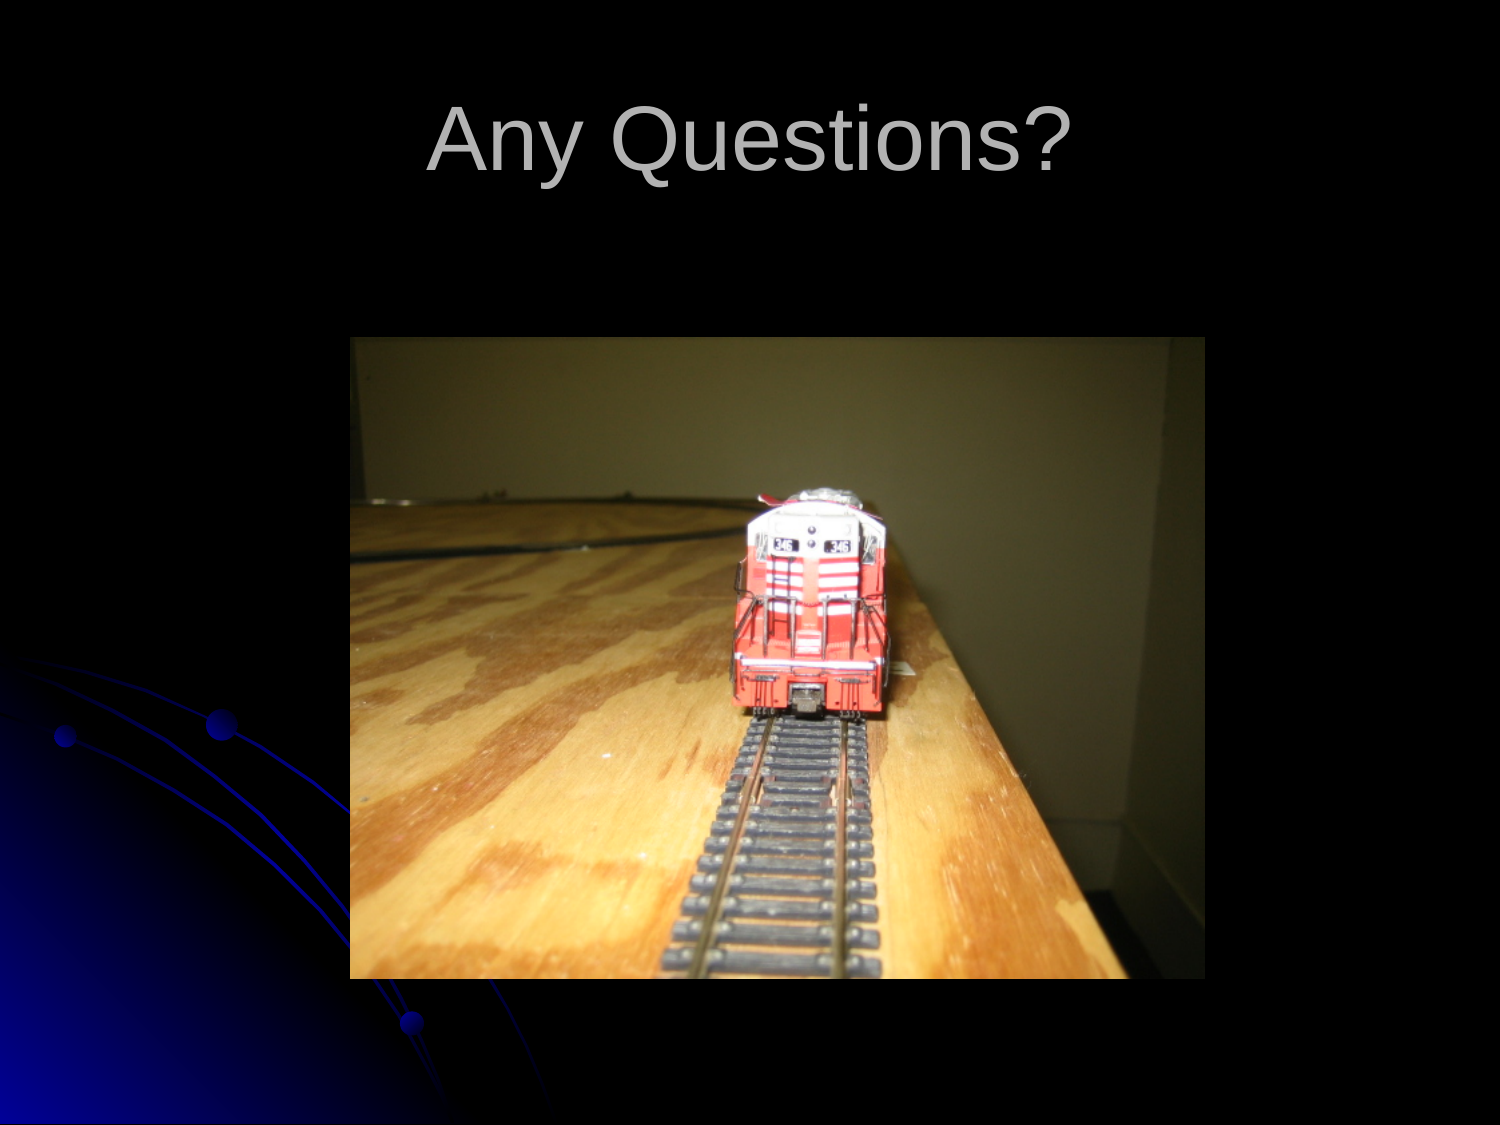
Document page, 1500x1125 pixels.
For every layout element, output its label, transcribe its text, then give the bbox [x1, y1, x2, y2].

picture [350, 337, 1205, 979]
title Any Questions? [75, 45, 1426, 233]
